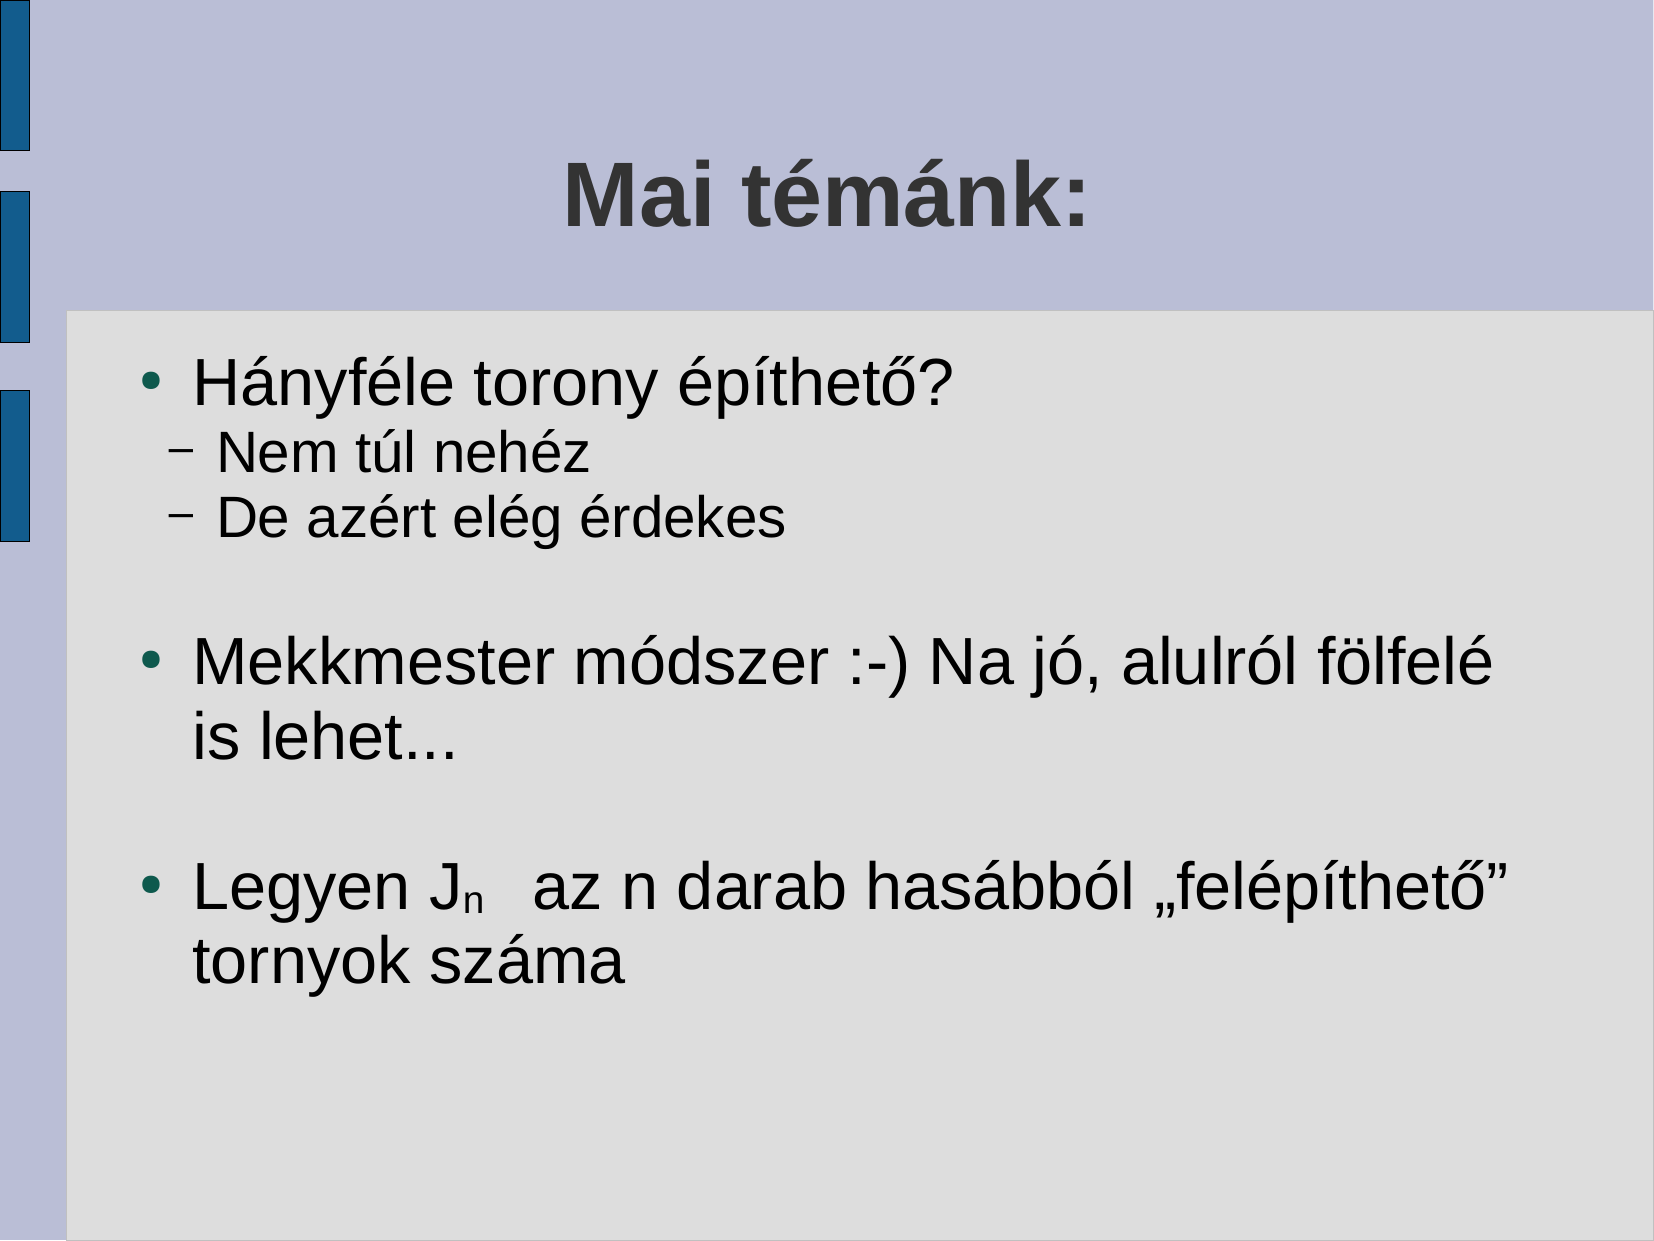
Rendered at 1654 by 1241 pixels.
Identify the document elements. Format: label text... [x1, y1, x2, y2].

title Mai témánk: [121, 98, 1534, 291]
list Hányféle torony építhető? Nem túl nehéz De azért elég érdekes Mekkmester módszer :-) Na jó, alulról fölfelé is lehet... Legyen Jn az n darab hasábból „felépíthető” tornyok száma [121, 344, 1534, 1149]
